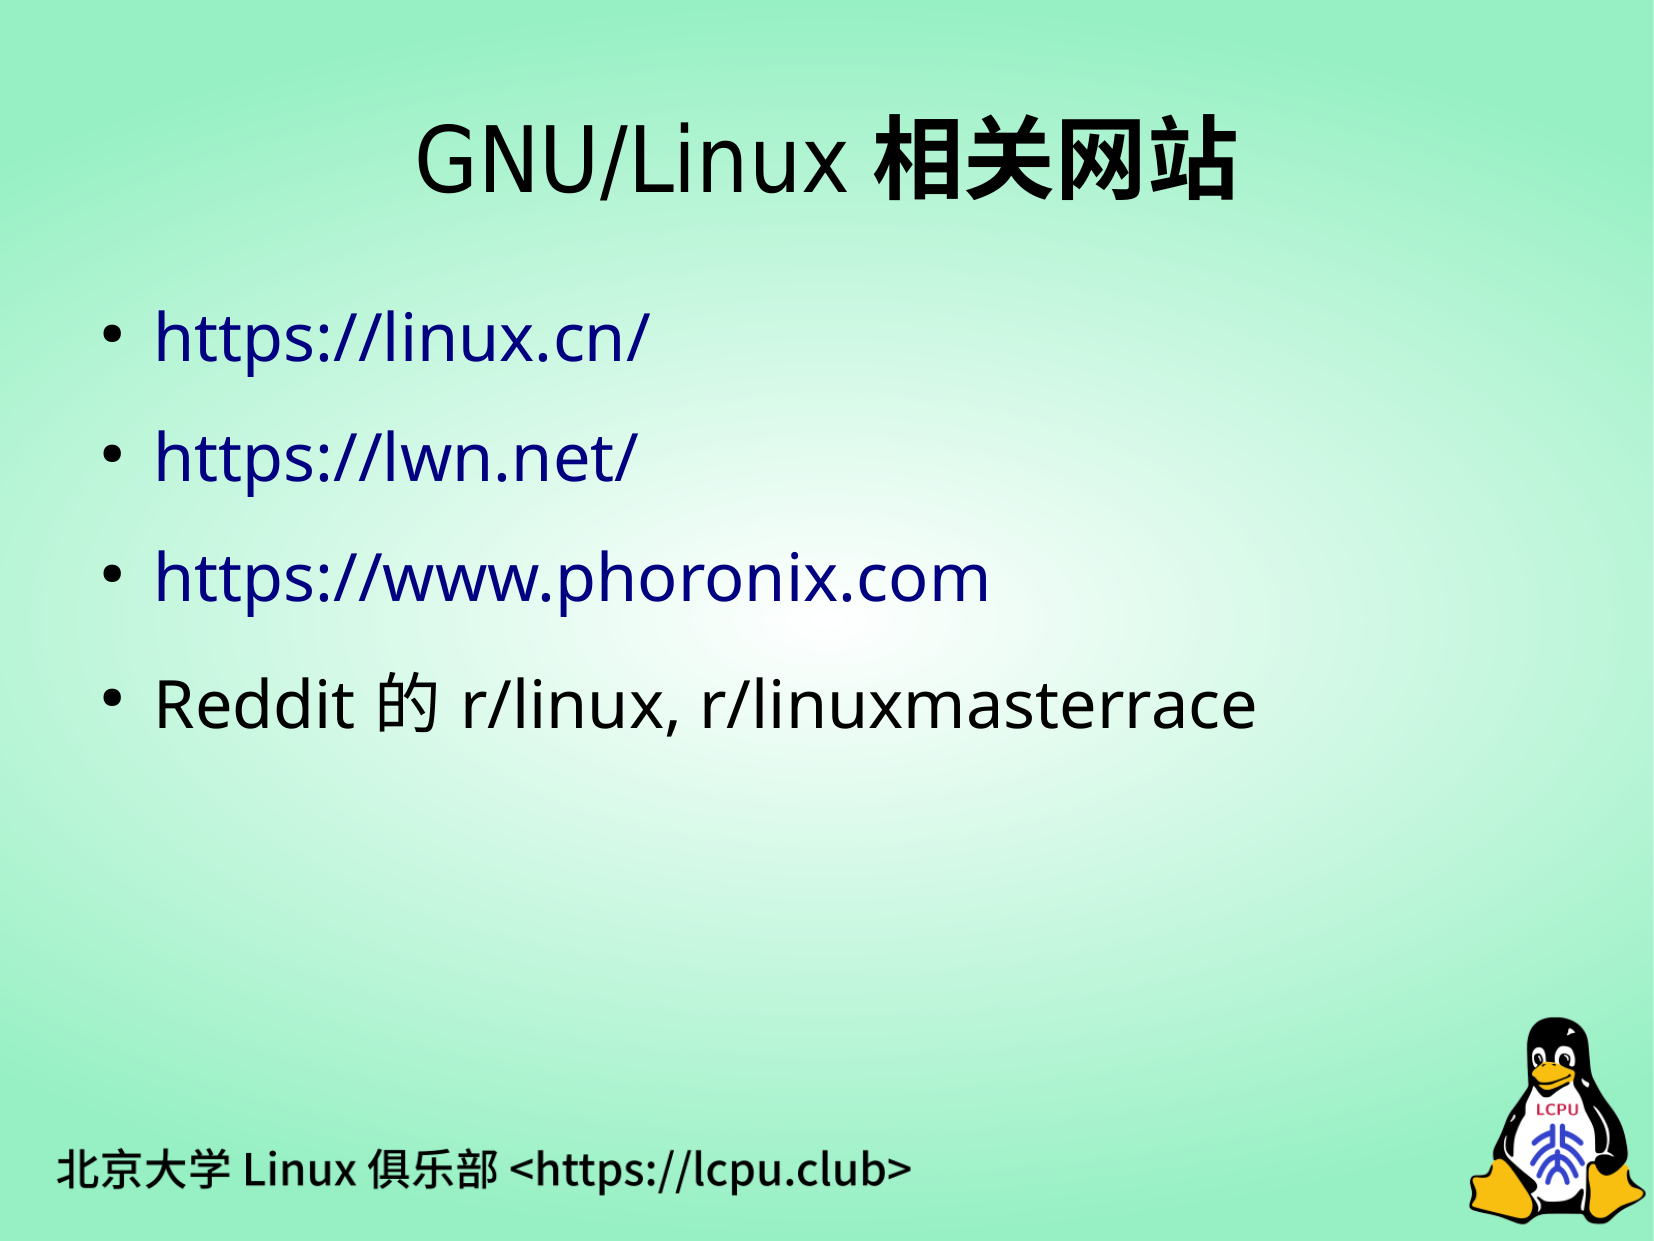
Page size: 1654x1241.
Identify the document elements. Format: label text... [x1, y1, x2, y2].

picture [0, 0, 1654, 1241]
title GNU/Linux相关网站 [82, 49, 1571, 257]
list https://linux.cn/ https://lwn.net/ https://www.phoronix.com Reddit的r/linux, r/linuxmasterrace [82, 290, 1571, 1010]
